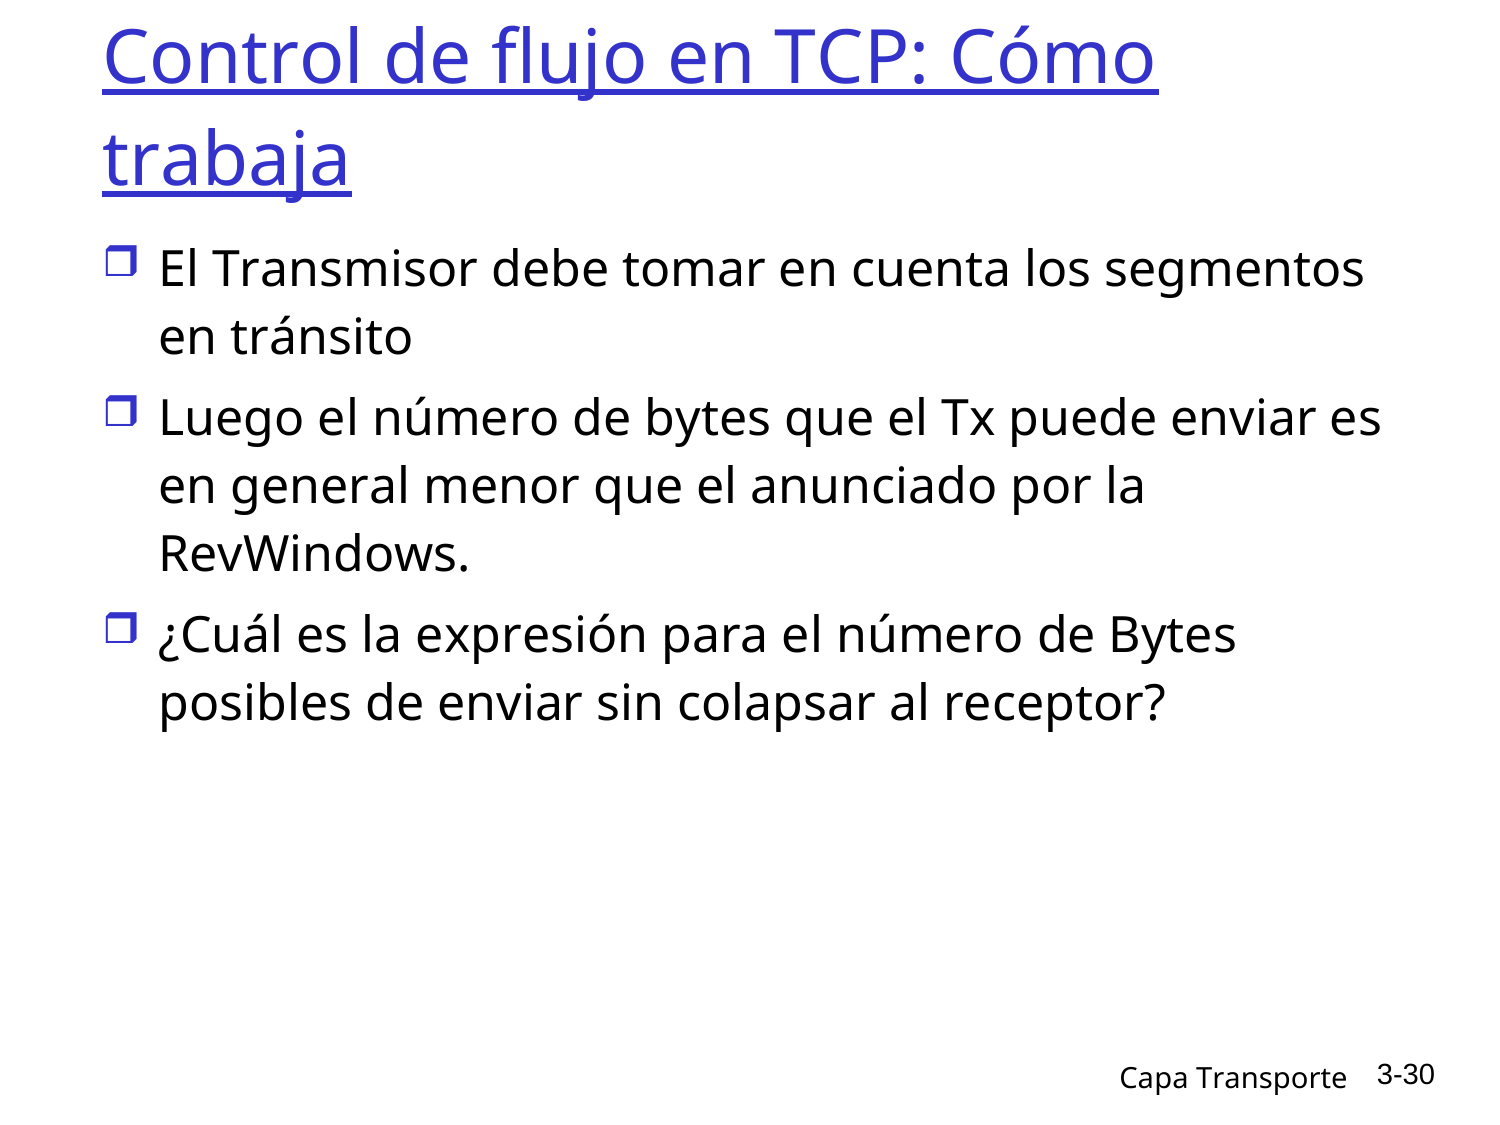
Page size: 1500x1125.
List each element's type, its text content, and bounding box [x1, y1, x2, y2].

list El Transmisor debe tomar en cuenta los segmentos en tránsito Luego el número de bytes que el Tx puede enviar es en general menor que el anunciado por la RevWindows. ¿Cuál es la expresión para el número de Bytes posibles de enviar sin colapsar al receptor? [87, 224, 1426, 983]
title Control de flujo en TCP: Cómo trabaja [87, 10, 1426, 201]
